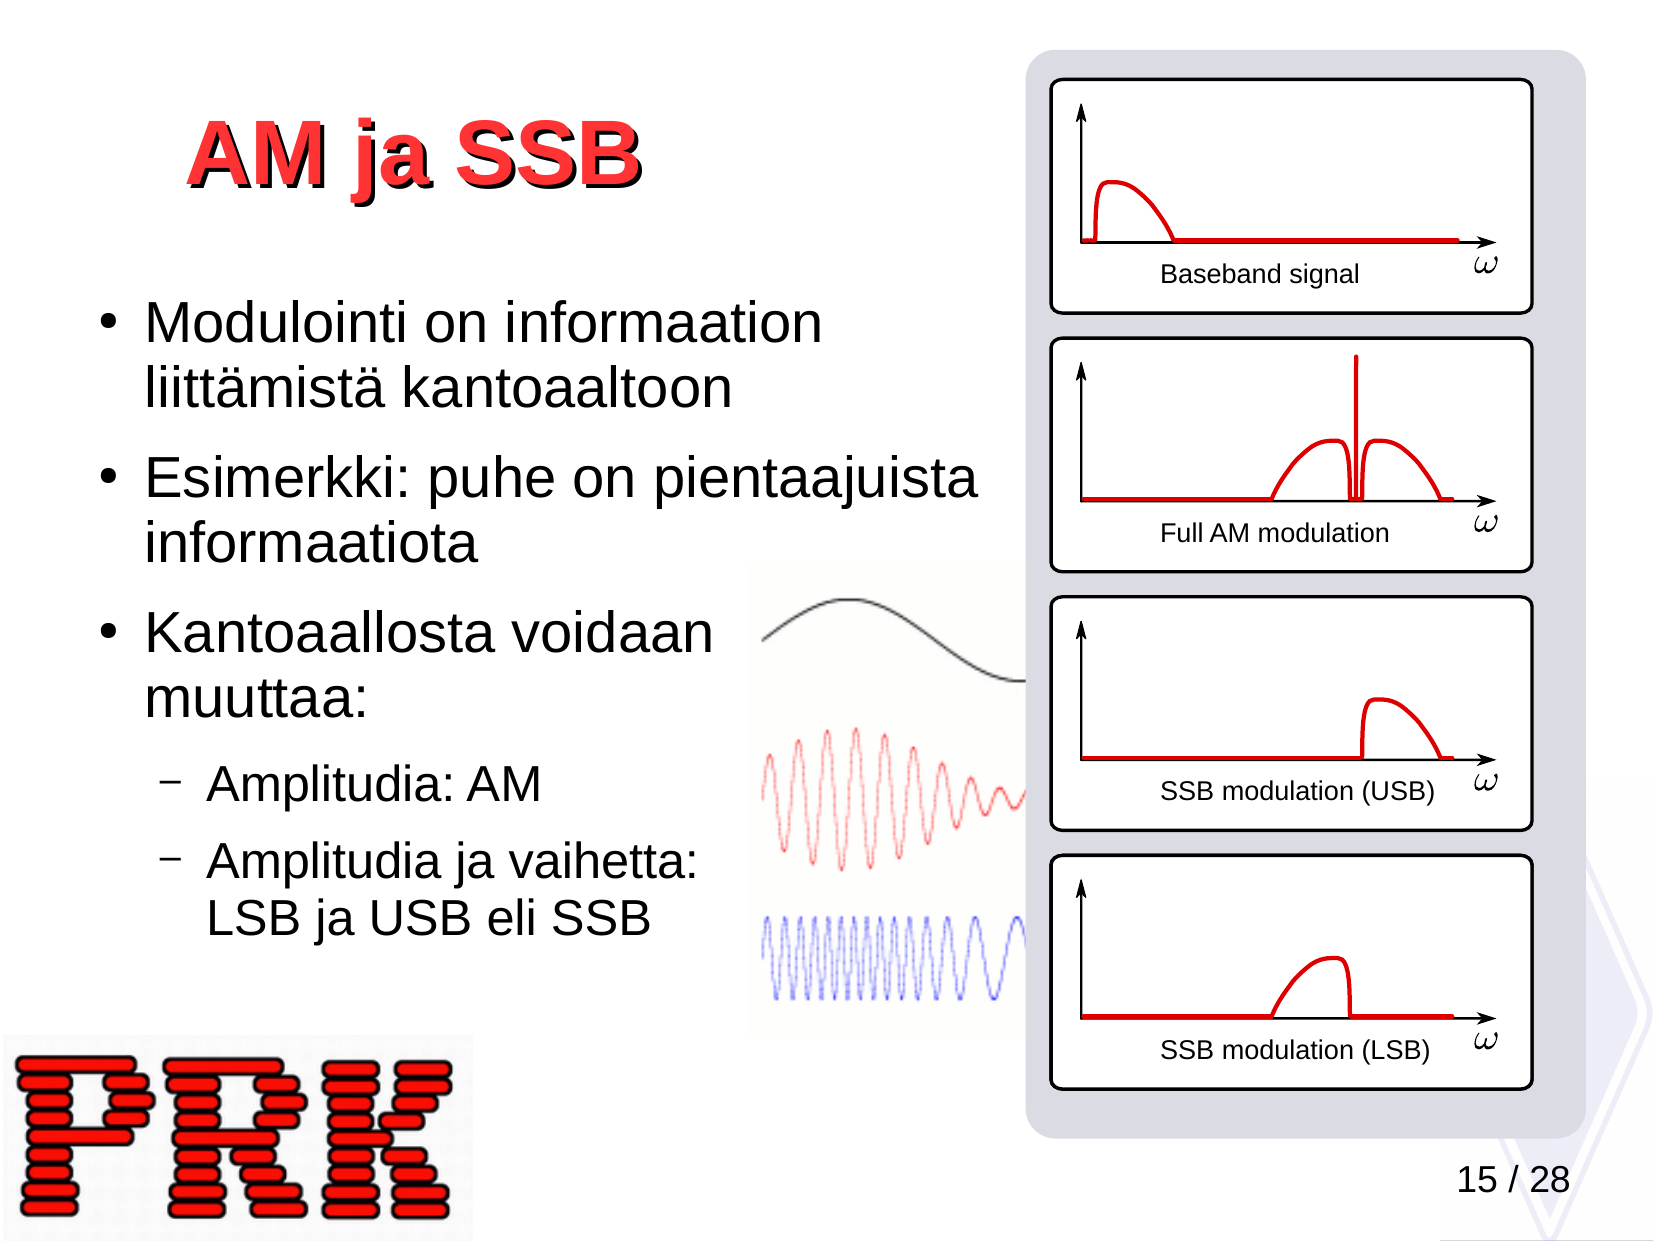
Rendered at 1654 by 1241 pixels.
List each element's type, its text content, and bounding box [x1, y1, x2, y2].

list Modulointi on informaation liittämistä kantoaaltoon Esimerkki: puhe on pientaajuista informaatiota Kantoaallosta voidaan muuttaa: Amplitudia: AM Amplitudia ja vaihetta: LSB ja USB eli SSB [82, 290, 1025, 1010]
picture [3, 1035, 473, 1241]
picture [748, 49, 1654, 1241]
title AM ja SSB [82, 49, 1025, 257]
